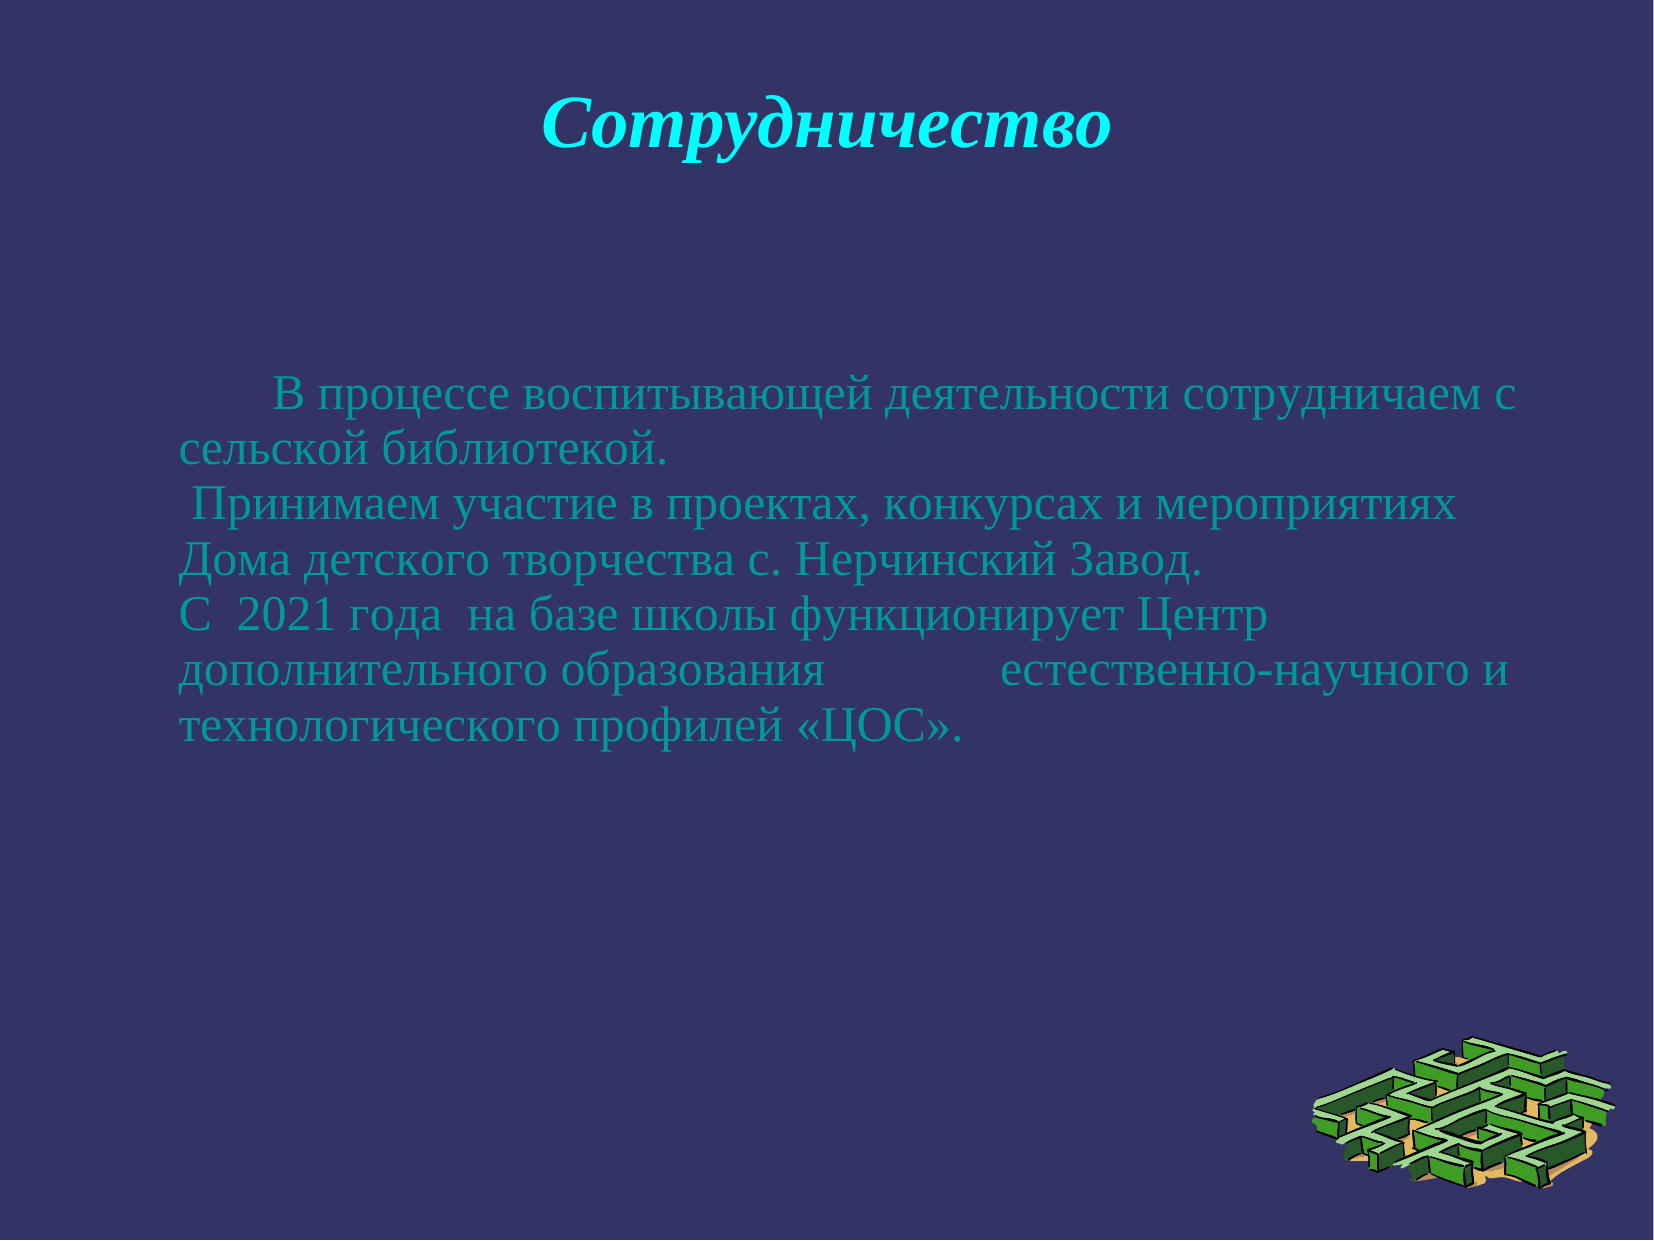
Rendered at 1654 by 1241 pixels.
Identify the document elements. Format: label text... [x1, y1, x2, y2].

title Сотрудничество [121, 19, 1534, 227]
list В процессе воспитывающей деятельности сотрудничаем с сельской библиотекой. Принимаем участие в проектах, конкурсах и мероприятиях Дома детского творчества с. Нерчинский Завод. С 2021 года на базе школы функционирует Центр дополнительного образования естественно-научного и технологического профилей «ЦОС». [178, 364, 1570, 1147]
